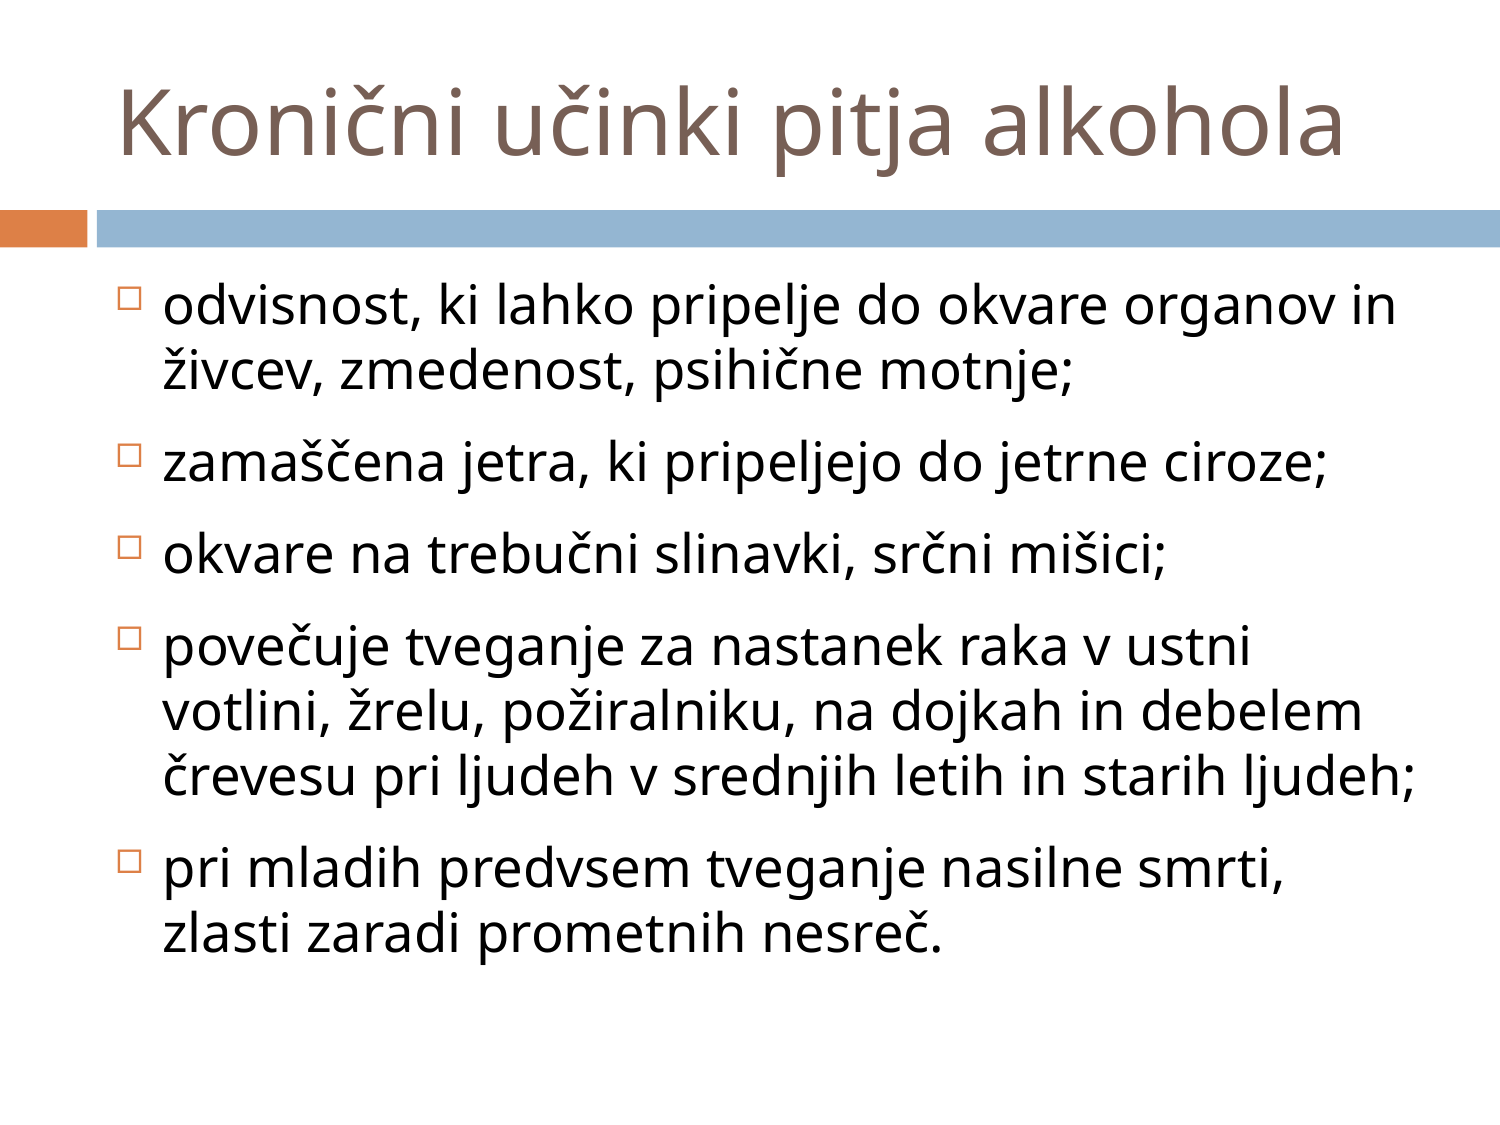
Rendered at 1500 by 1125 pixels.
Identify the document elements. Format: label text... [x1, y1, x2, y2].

title Kronični učinki pitja alkohola [100, 37, 1438, 200]
list odvisnost, ki lahko pripelje do okvare organov in živcev, zmedenost, psihične motnje; zamaščena jetra, ki pripeljejo do jetrne ciroze; okvare na trebučni slinavki, srčni mišici; povečuje tveganje za nastanek raka v ustni votlini, žrelu, požiralniku, na dojkah in debelem črevesu pri ljudeh v srednjih letih in starih ljudeh; pri mladih predvsem tveganje nasilne smrti, zlasti zaradi prometnih nesreč. [100, 262, 1438, 1000]
